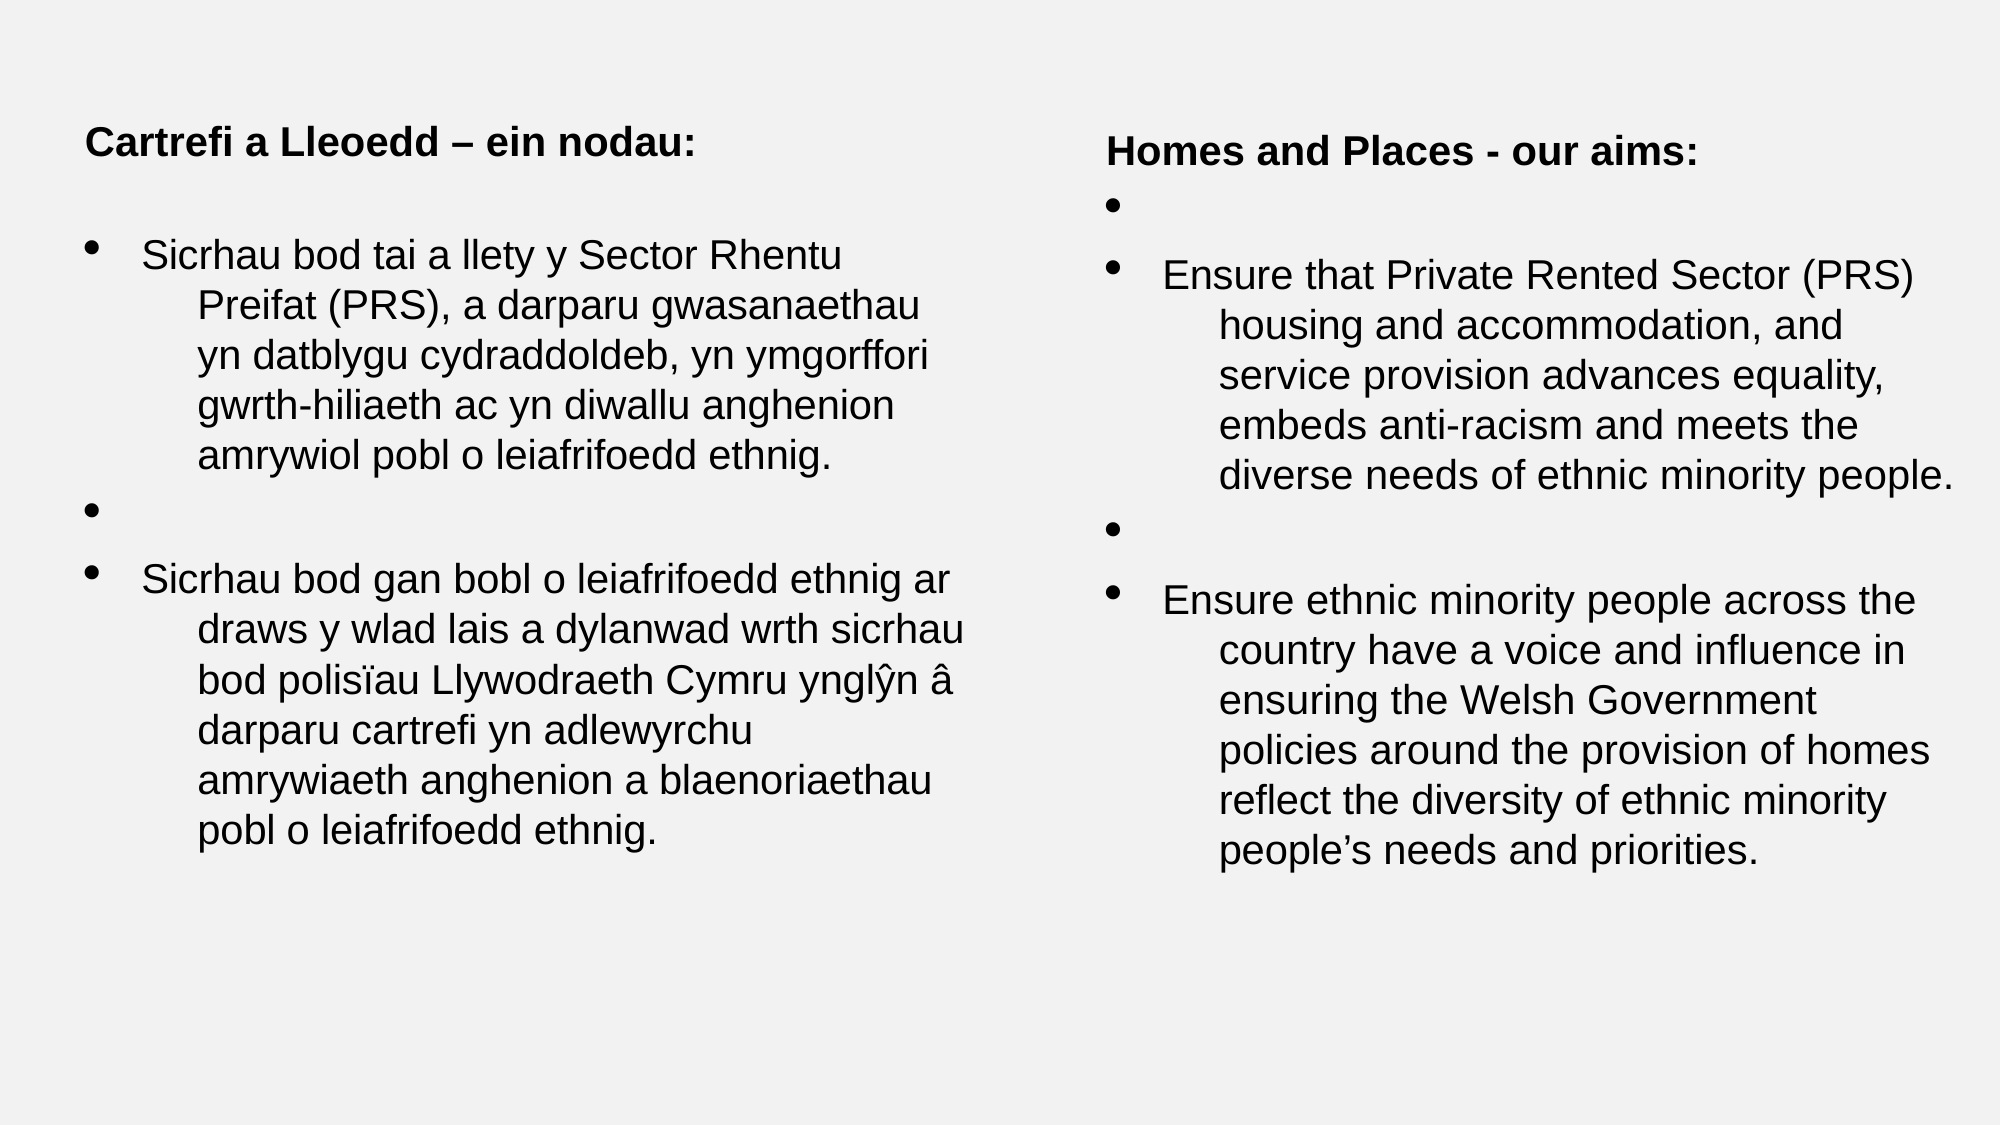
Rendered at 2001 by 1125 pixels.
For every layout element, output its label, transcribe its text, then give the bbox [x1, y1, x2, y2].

list Cartrefi a Lleoedd – ein nodau: Sicrhau bod tai a llety y Sector Rhentu Preifat (PRS), a darparu gwasanaethau yn datblygu cydraddoldeb, yn ymgorffori gwrth-hiliaeth ac yn diwallu anghenion amrywiol pobl o leiafrifoedd ethnig. Sicrhau bod gan bobl o leiafrifoedd ethnig ar draws y wlad lais a dylanwad wrth sicrhau bod polisïau Llywodraeth Cymru ynglŷn â darparu cartrefi yn adlewyrchu amrywiaeth anghenion a blaenoriaethau pobl o leiafrifoedd ethnig. [70, 116, 1000, 889]
text_box Homes and Places - our aims: Ensure that Private Rented Sector (PRS) housing and accommodation, and service provision advances equality, embeds anti-racism and meets the diverse needs of ethnic minority people. Ensure ethnic minority people across the country have a voice and influence in ensuring the Welsh Government policies around the provision of homes reflect the diversity of ethnic minority people’s needs and priorities. [1091, 116, 1980, 889]
